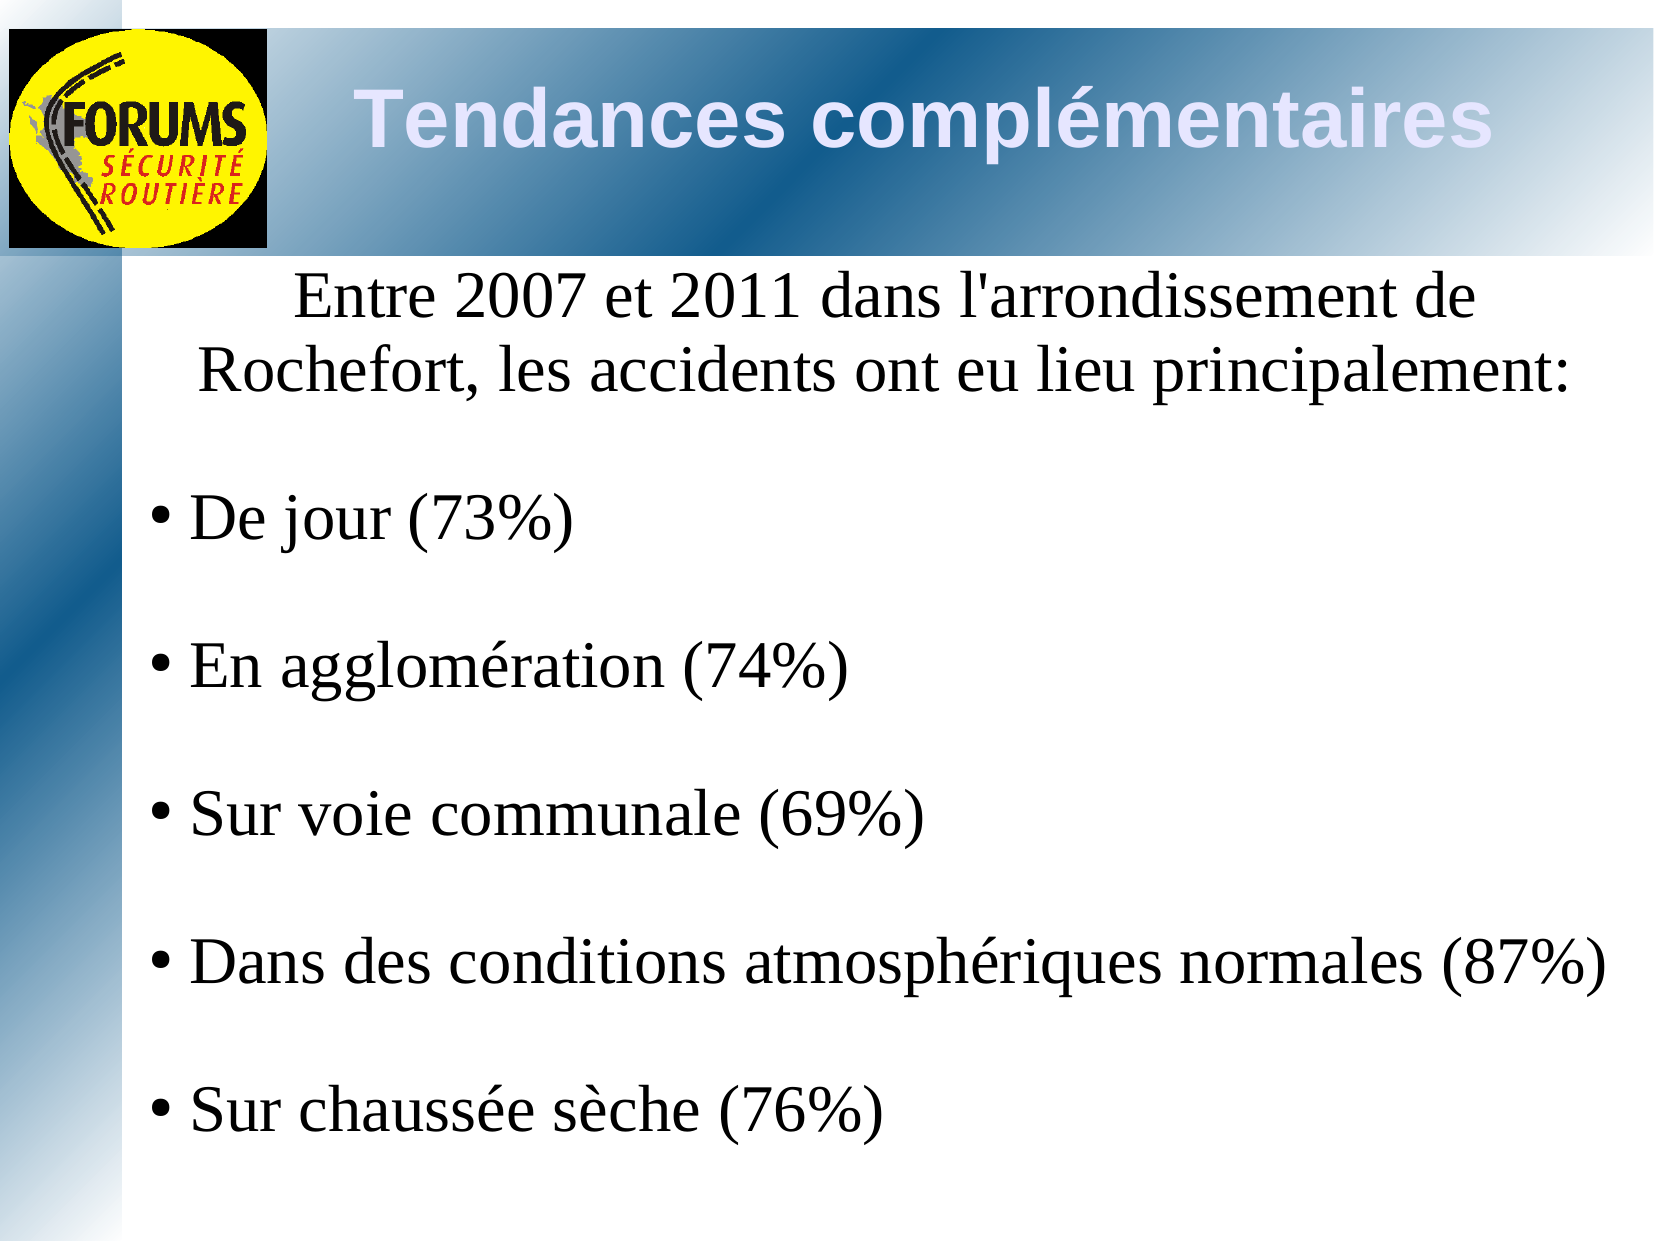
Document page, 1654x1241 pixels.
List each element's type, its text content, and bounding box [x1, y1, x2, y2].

picture [9, 29, 267, 249]
title Tendances complémentaires [267, 71, 1538, 109]
subtitle Entre 2007 et 2011 dans l'arrondissement de Rochefort, les accidents ont eu lieu principalement: De jour (73%) En agglomération (74%) Sur voie communale (69%) Dans des conditions atmosphériques normales (87%) Sur chaussée sèche (76%) [148, 109, 1625, 1147]
